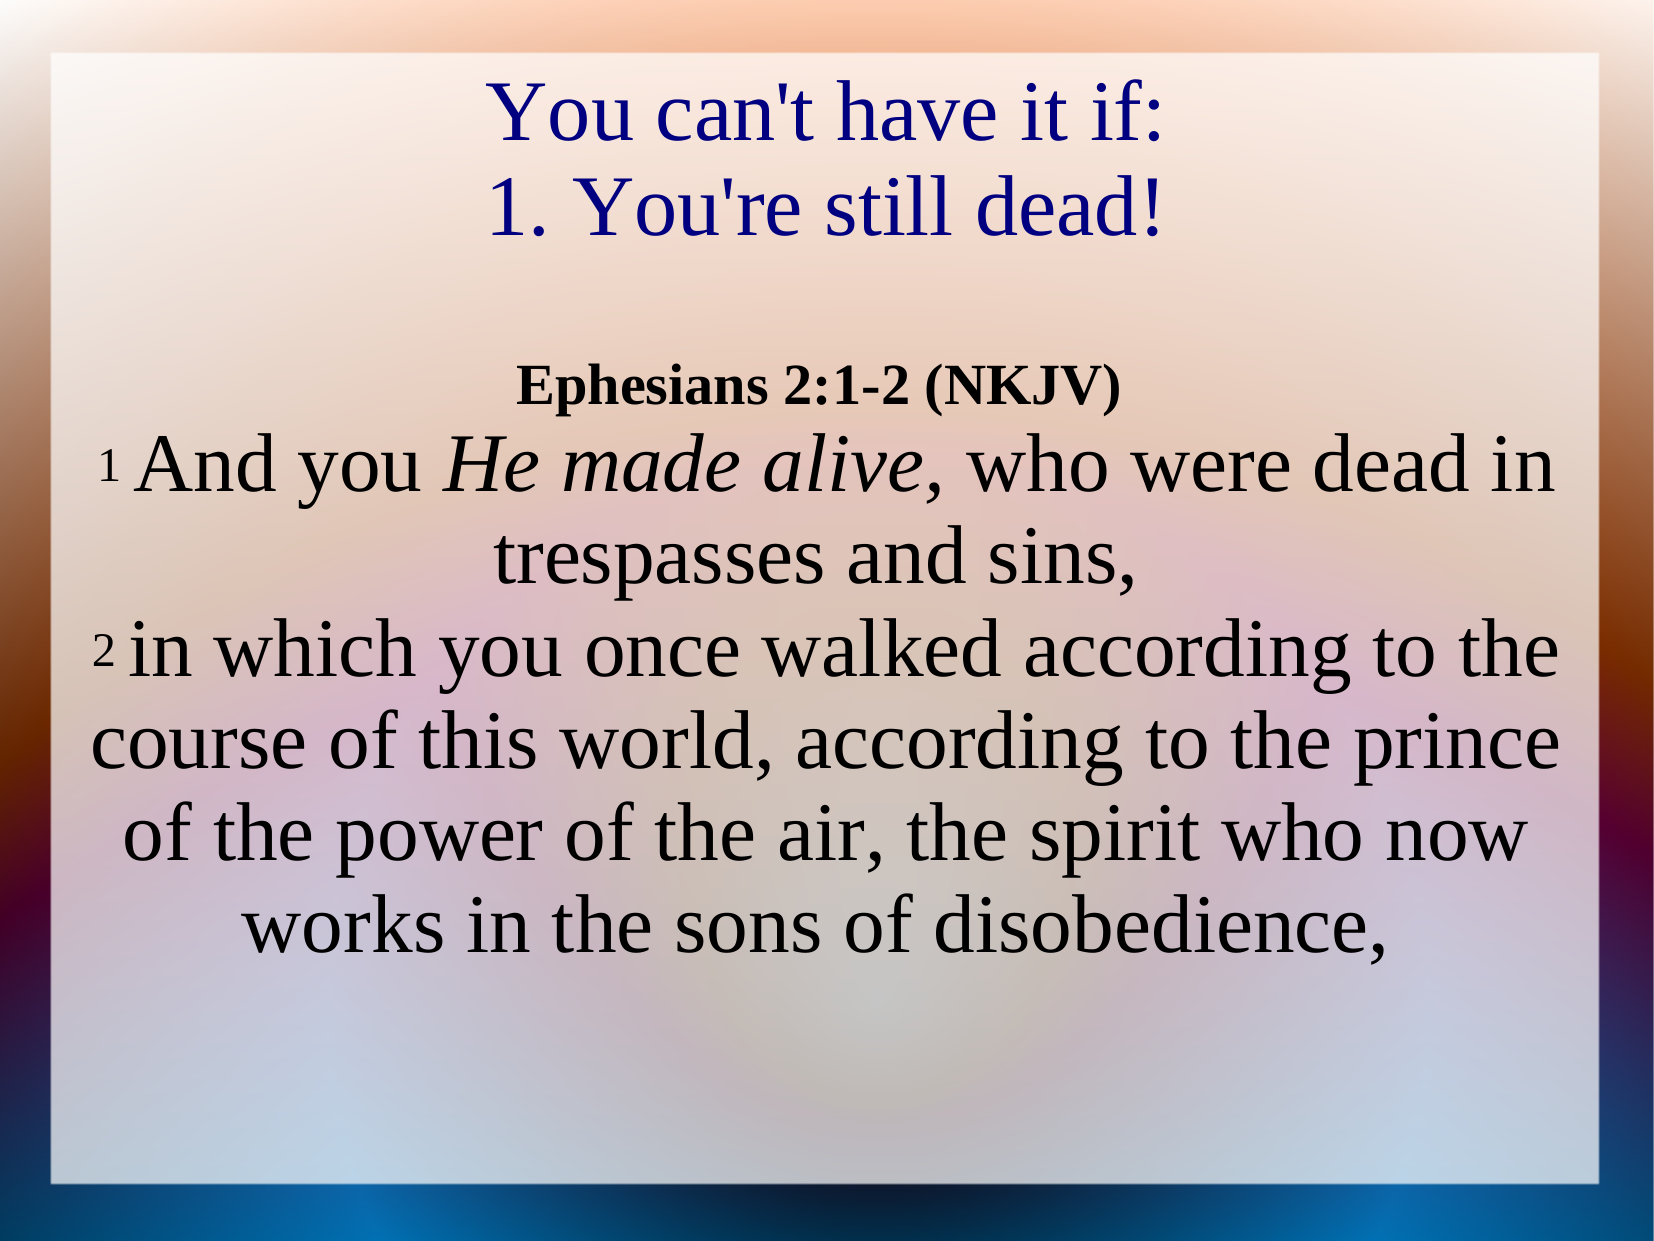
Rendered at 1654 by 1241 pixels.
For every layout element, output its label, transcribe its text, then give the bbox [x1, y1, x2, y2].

picture [0, 0, 1654, 1241]
title You can't have it if: 1. You're still dead! [82, 55, 1571, 263]
subtitle Ephesians 2:1-2 (NKJV) 1 And you He made alive, who were dead in trespasses and sins, 2 in which you once walked according to the course of this world, according to the prince of the power of the air, the spirit who now works in the sons of disobedience, [82, 290, 1571, 1034]
